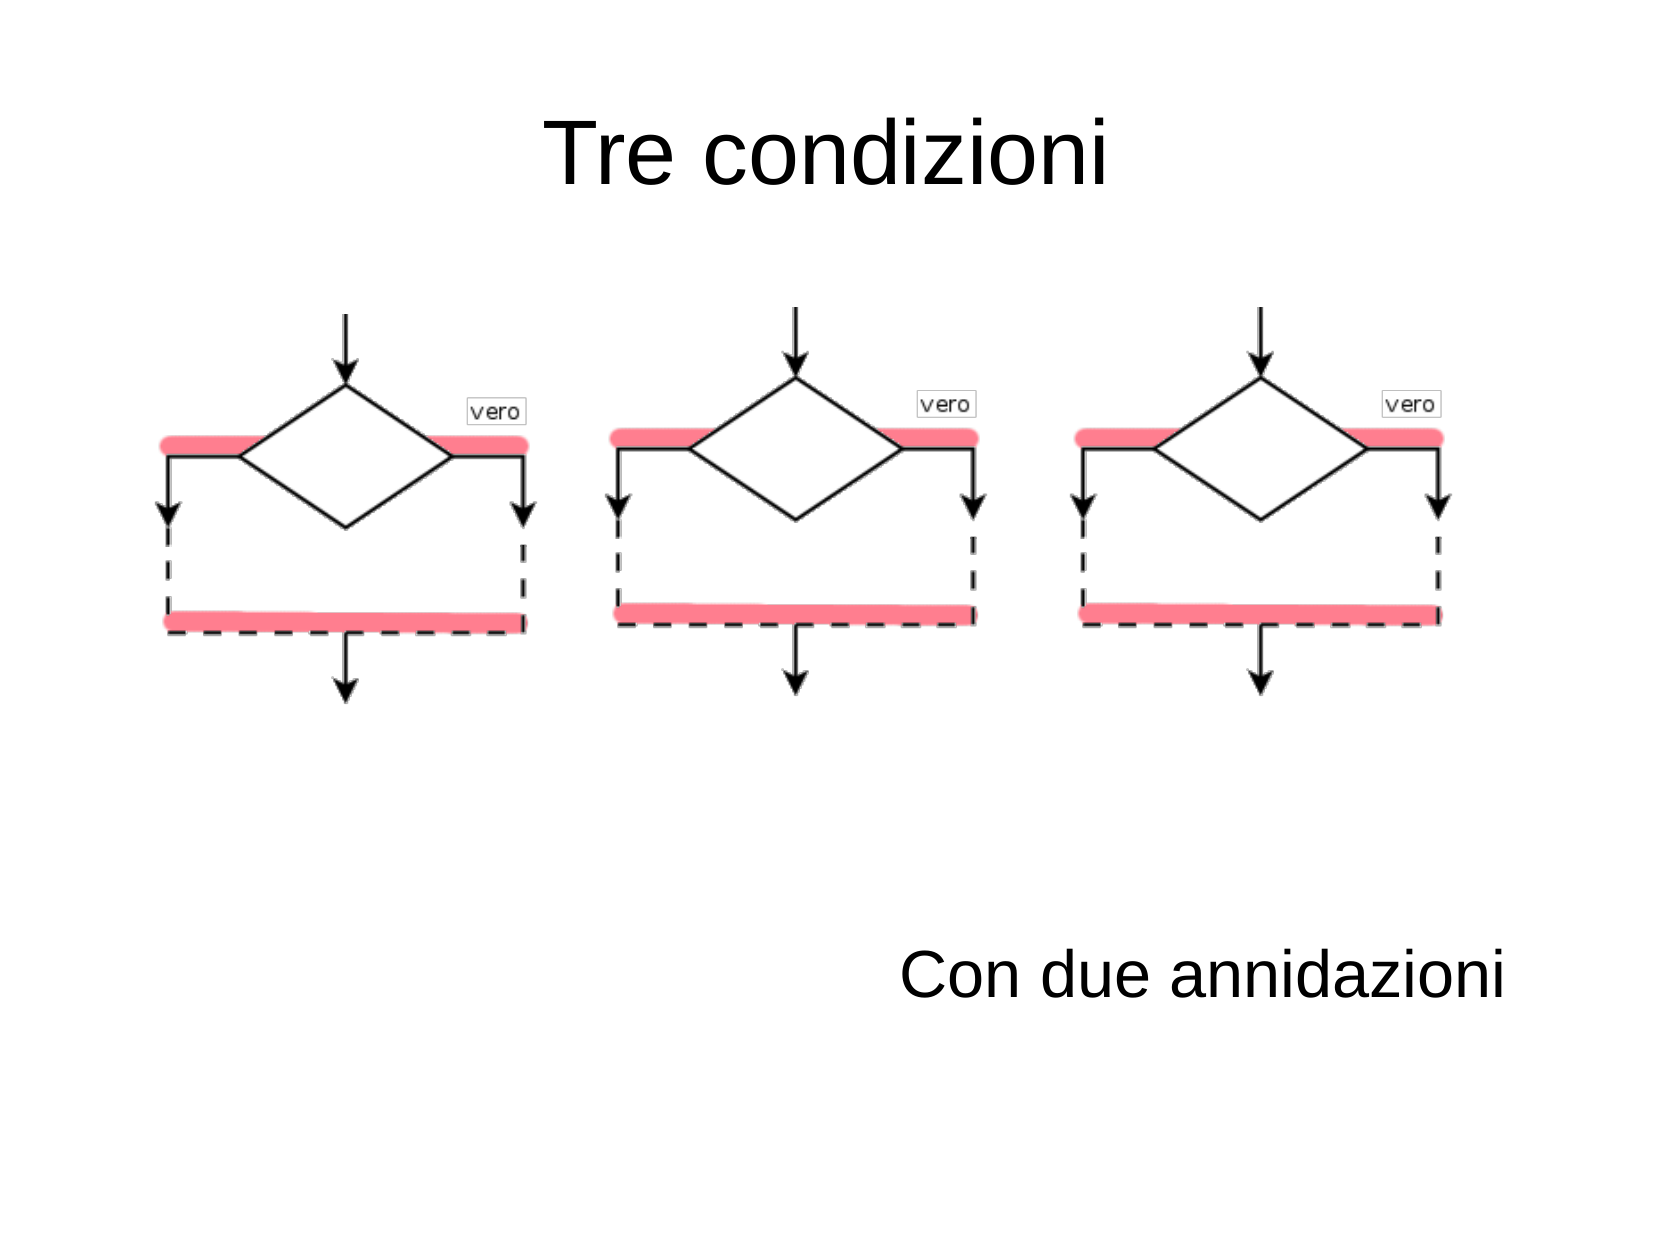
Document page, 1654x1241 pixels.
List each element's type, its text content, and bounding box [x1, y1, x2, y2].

picture [1035, 307, 1486, 706]
text_box Con due annidazioni [885, 930, 1606, 1020]
title Tre condizioni [82, 49, 1571, 257]
picture [120, 307, 1021, 713]
